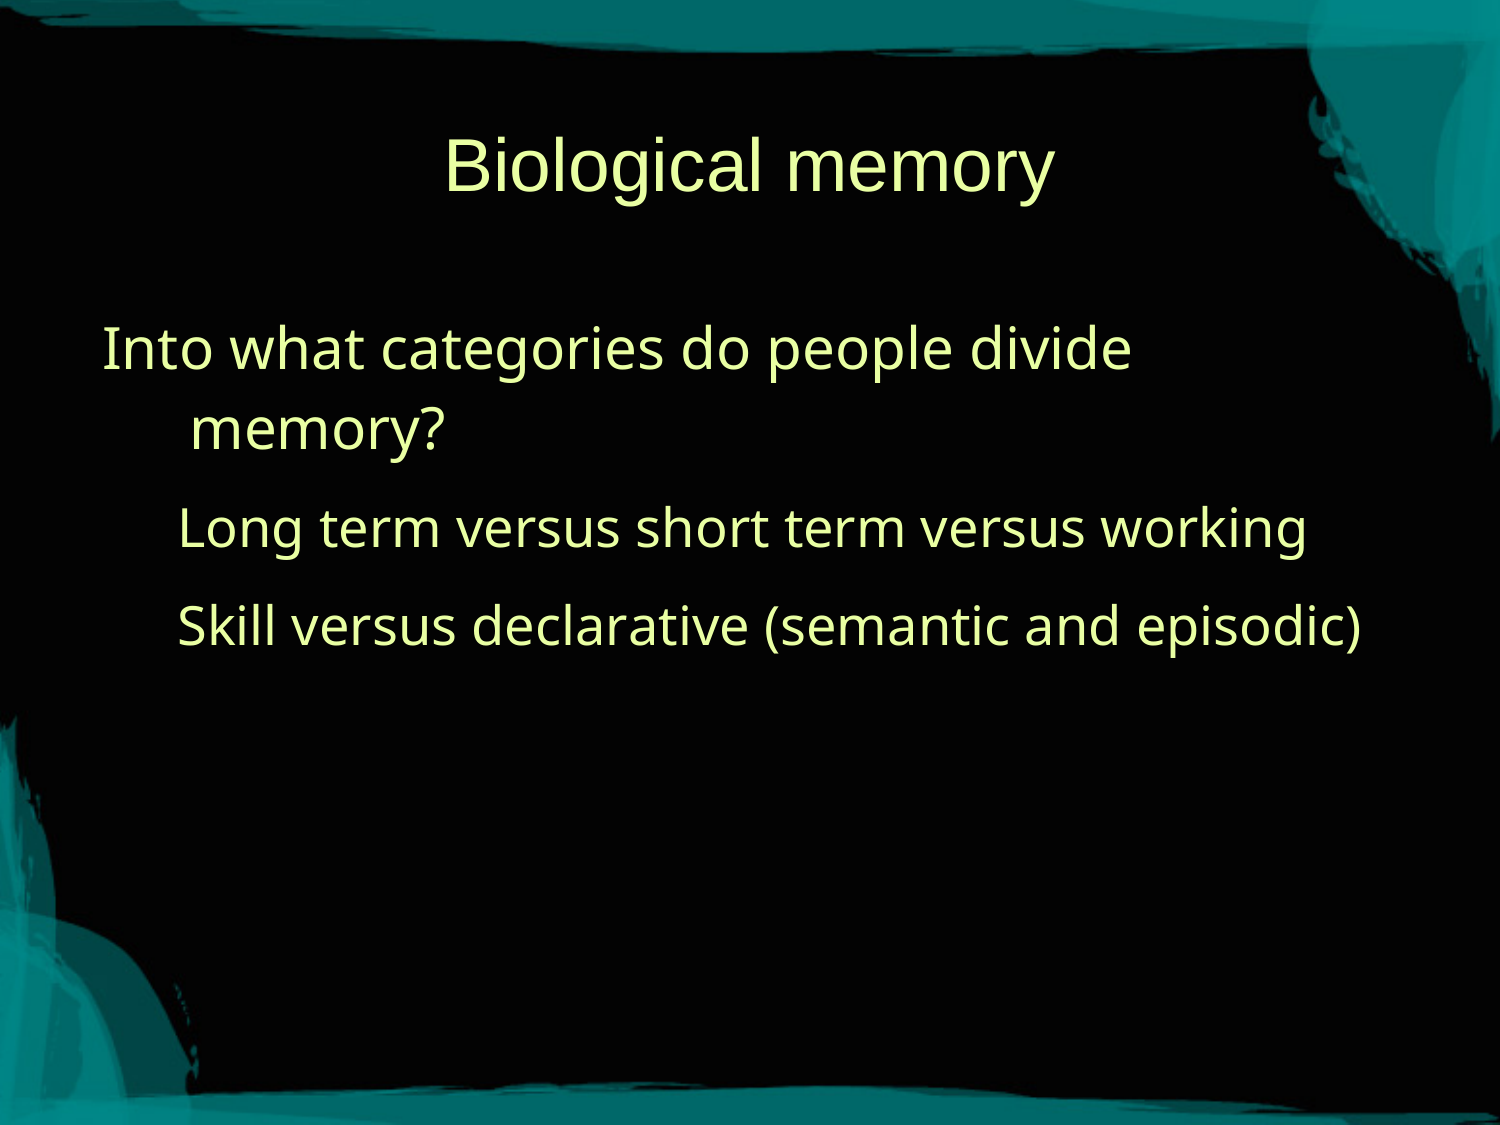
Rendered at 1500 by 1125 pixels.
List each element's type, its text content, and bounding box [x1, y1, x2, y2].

title Biological memory [87, 69, 1413, 263]
list Into what categories do people divide memory? Long term versus short term versus working Skill versus declarative (semantic and episodic) [87, 299, 1413, 1026]
picture [0, 0, 1500, 1125]
